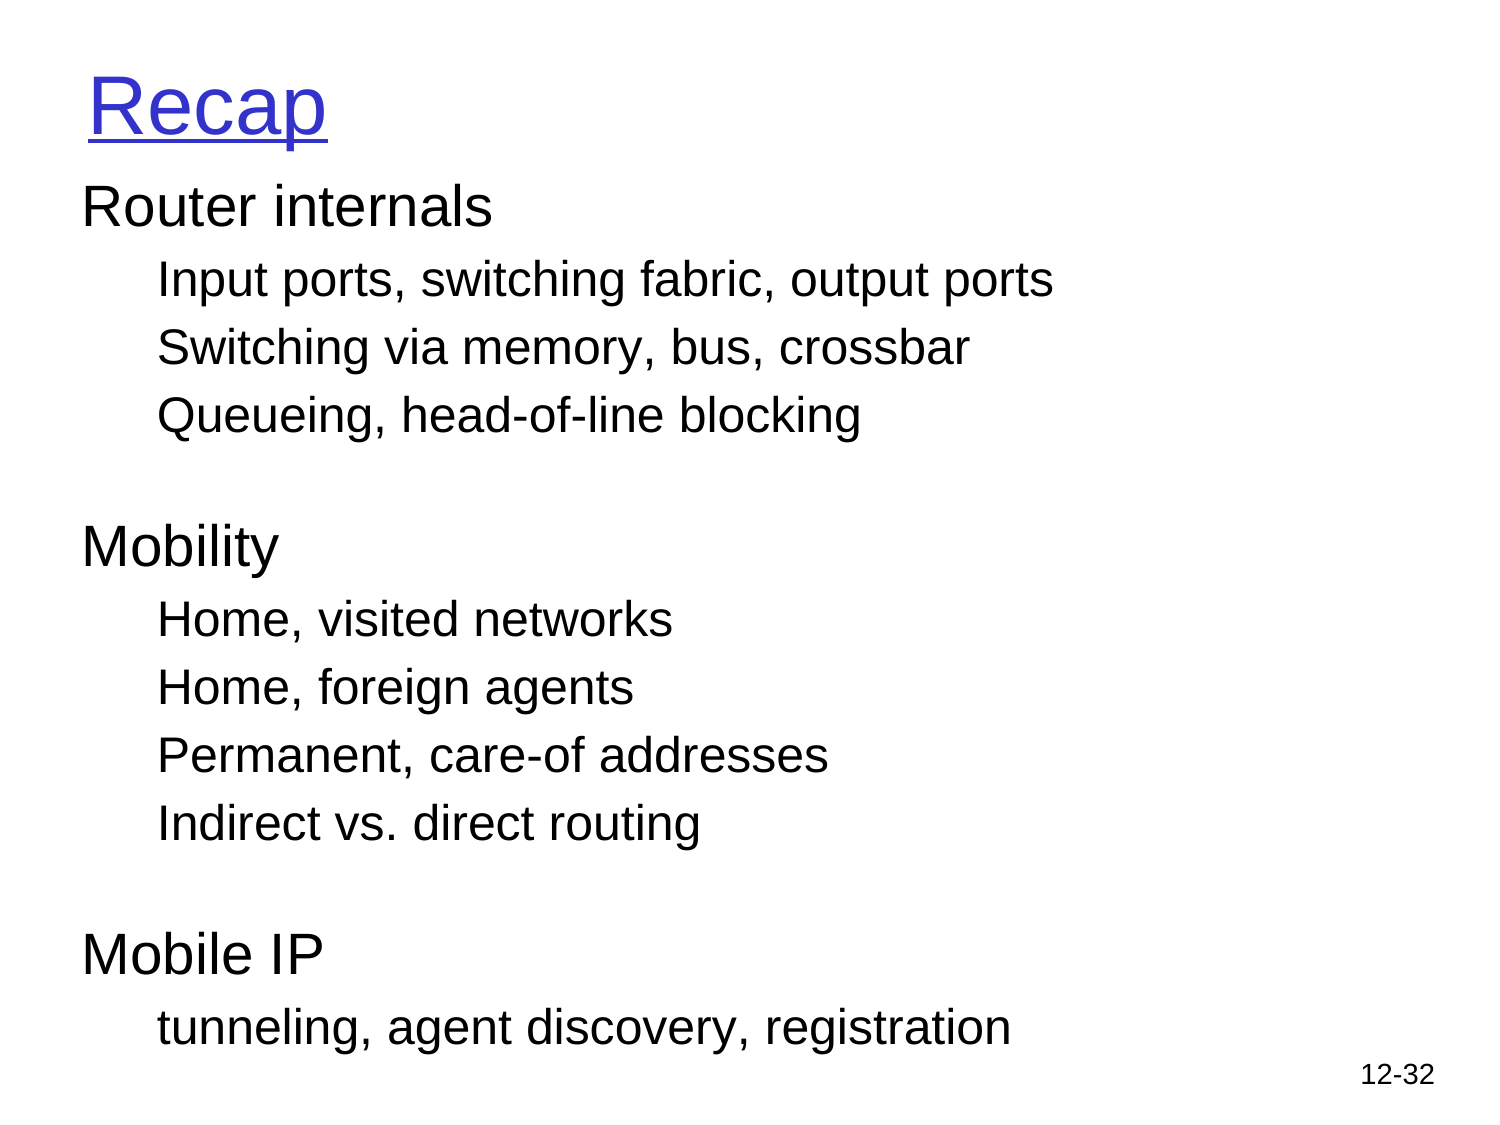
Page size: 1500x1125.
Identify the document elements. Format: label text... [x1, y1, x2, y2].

list Router internals Input ports, switching fabric, output ports Switching via memory, bus, crossbar Queueing, head-of-line blocking Mobility Home, visited networks Home, foreign agents Permanent, care-of addresses Indirect vs. direct routing Mobile IP tunneling, agent discovery, registration [81, 173, 1357, 1055]
title Recap [87, 23, 1363, 188]
